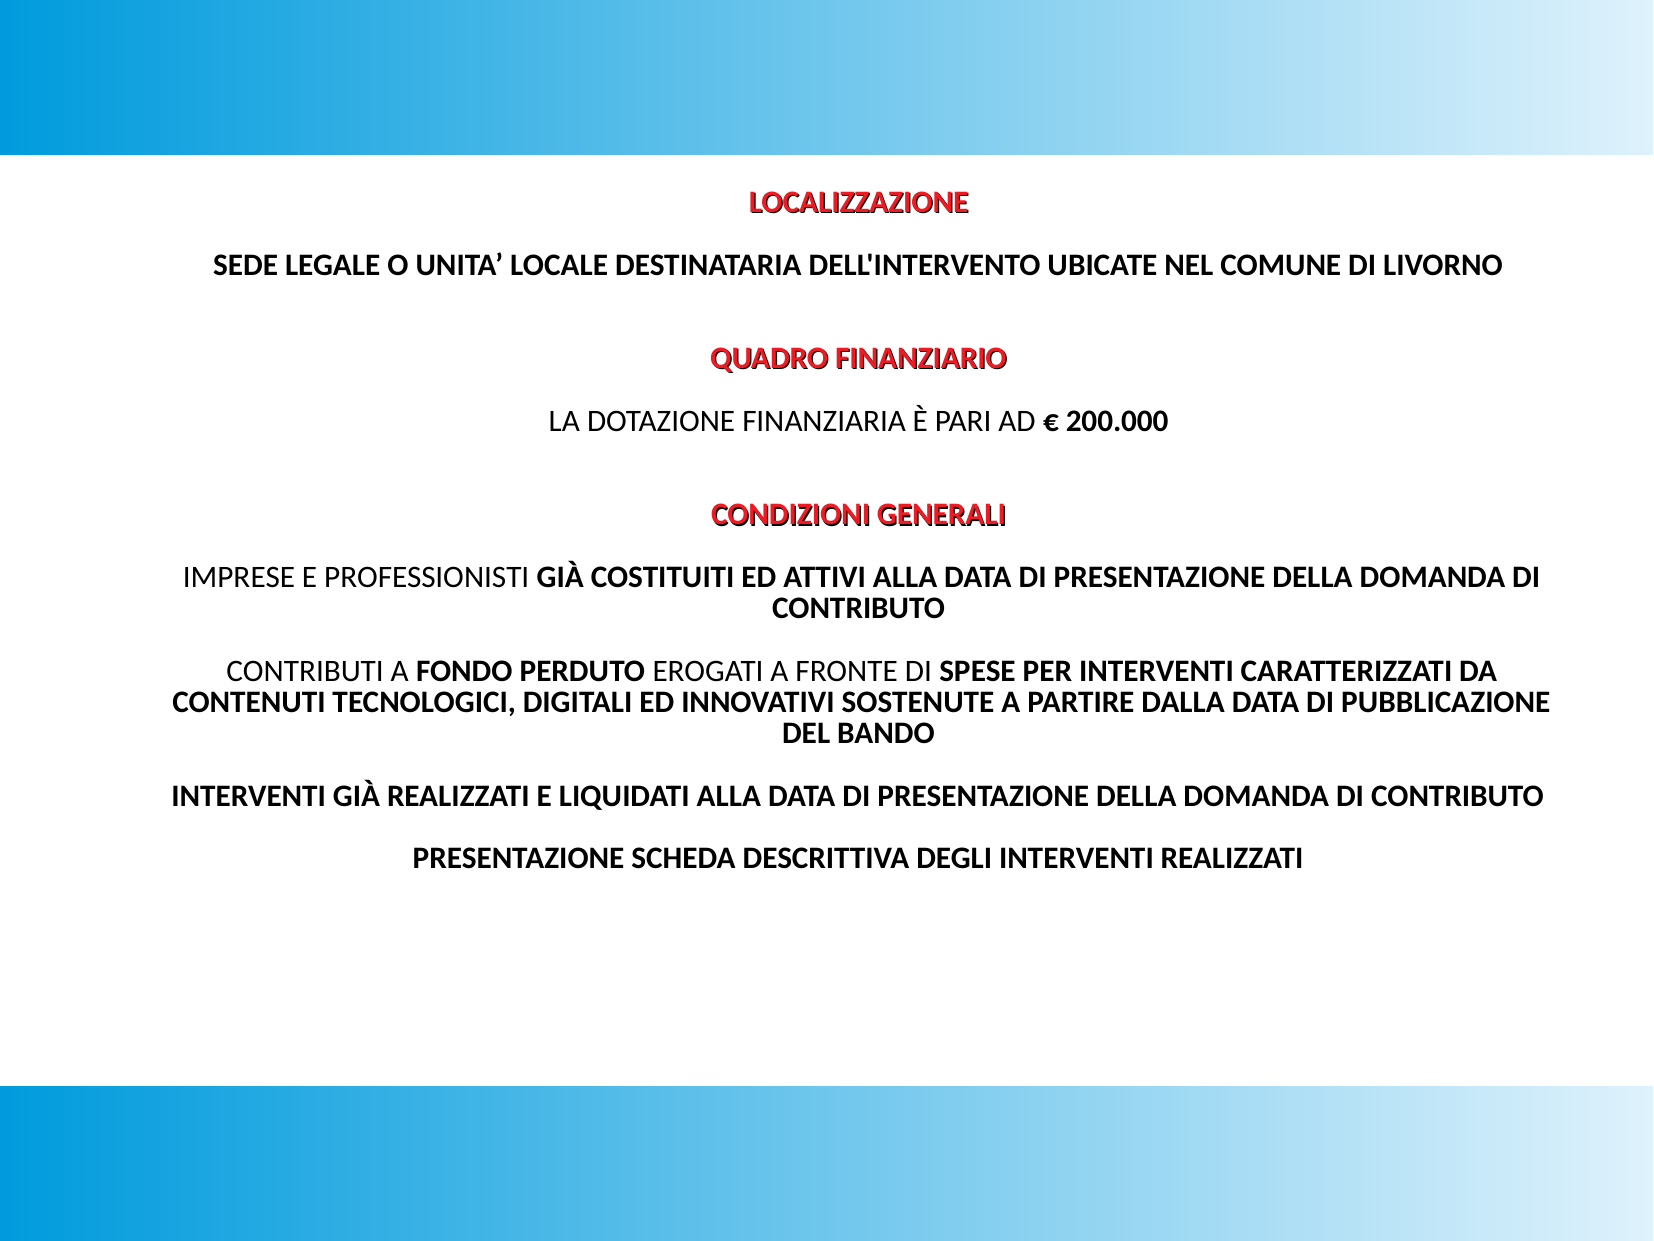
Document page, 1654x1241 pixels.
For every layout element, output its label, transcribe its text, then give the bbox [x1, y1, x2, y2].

list LOCALIZZAZIONE SEDE LEGALE O UNITA’ LOCALE DESTINATARIA DELL'INTERVENTO UBICATE NEL COMUNE DI LIVORNO QUADRO FINANZIARIO LA DOTAZIONE FINANZIARIA È PARI AD € 200.000 CONDIZIONI GENERALI IMPRESE E PROFESSIONISTI GIÀ COSTITUITI ED ATTIVI ALLA DATA DI PRESENTAZIONE DELLA DOMANDA DI CONTRIBUTO CONTRIBUTI A FONDO PERDUTO EROGATI A FRONTE DI SPESE PER INTERVENTI CARATTERIZZATI DA CONTENUTI TECNOLOGICI, DIGITALI ED INNOVATIVI SOSTENUTE A PARTIRE DALLA DATA DI PUBBLICAZIONE DEL BANDO INTERVENTI GIÀ REALIZZATI E LIQUIDATI ALLA DATA DI PRESENTAZIONE DELLA DOMANDA DI CONTRIBUTO PRESENTAZIONE SCHEDA DESCRITTIVA DEGLI INTERVENTI REALIZZATI [82, 188, 1571, 945]
